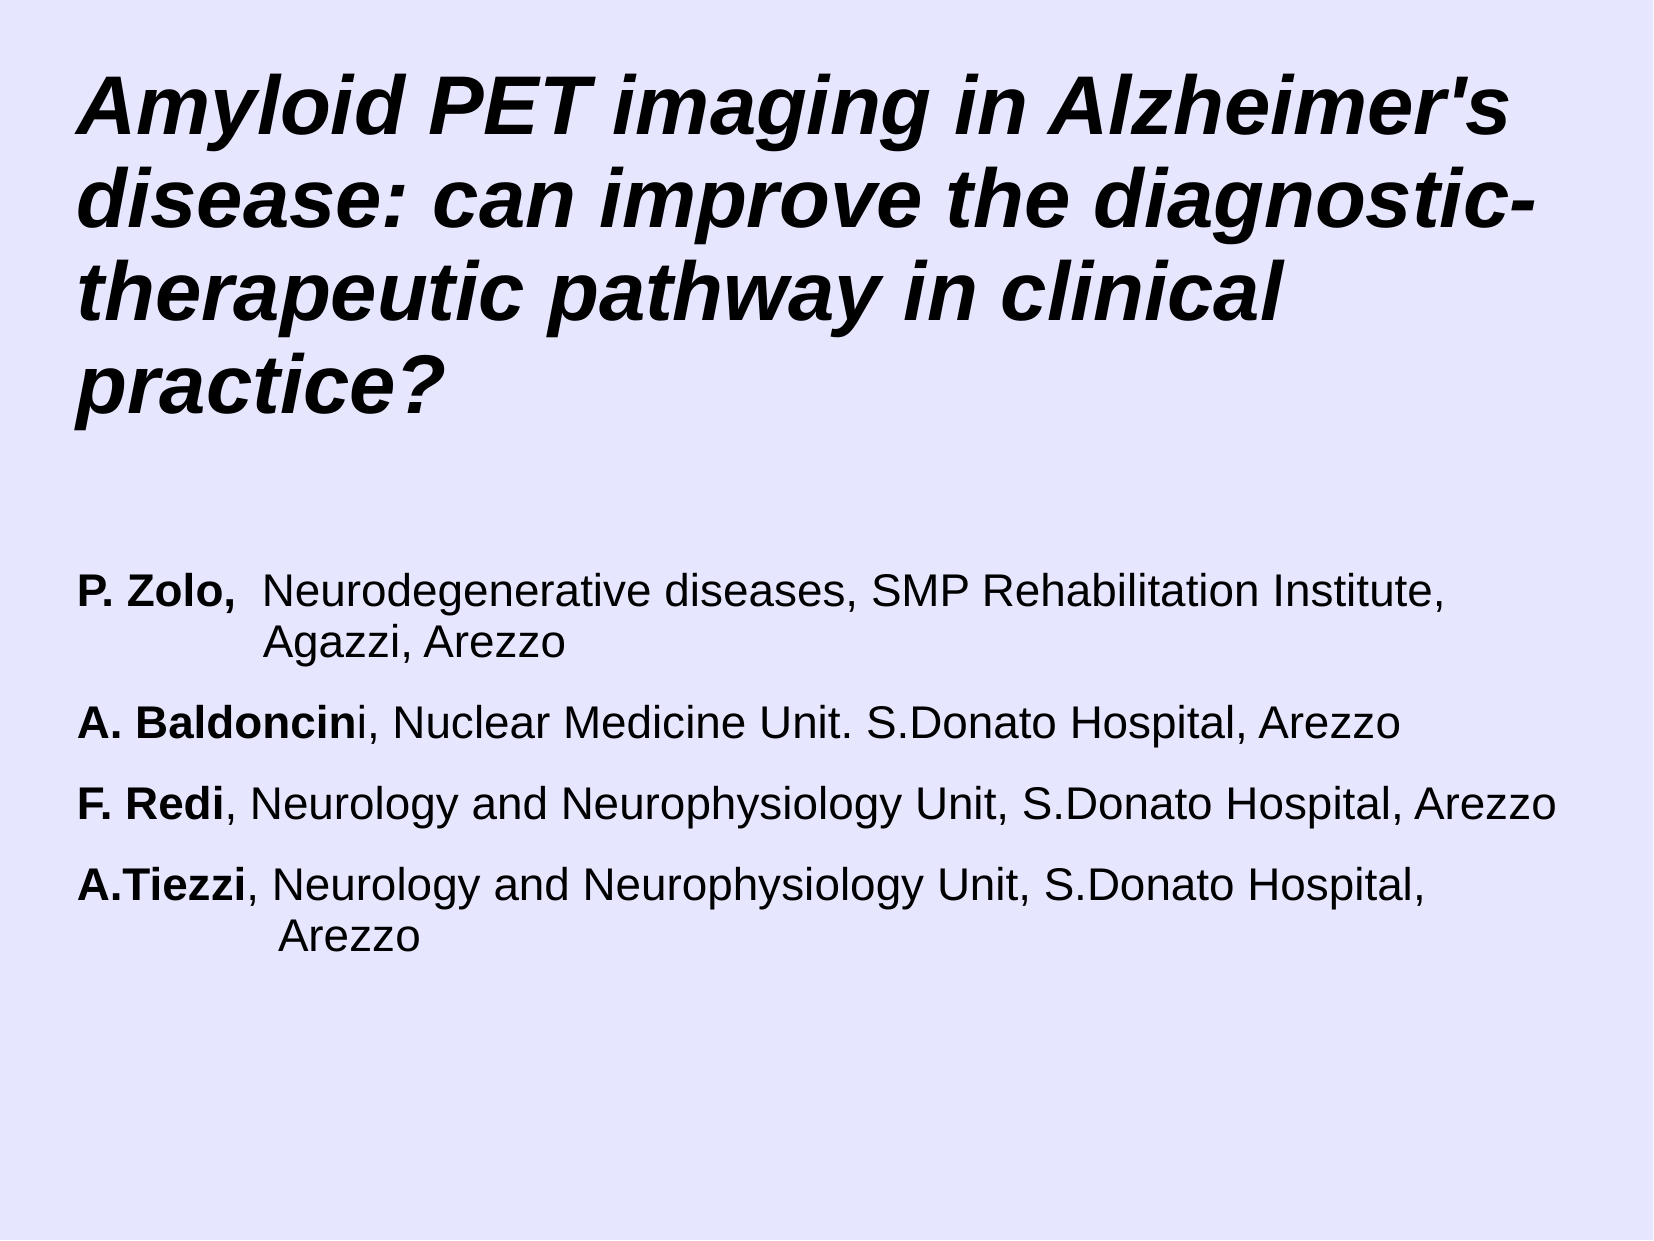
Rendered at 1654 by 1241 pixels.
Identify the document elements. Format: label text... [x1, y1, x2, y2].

list Amyloid PET imaging in Alzheimer's disease: can improve the diagnostic-therapeutic pathway in clinical practice? P. Zolo, Neurodegenerative diseases, SMP Rehabilitation Institute, Agazzi, Arezzo A. Baldoncini, Nuclear Medicine Unit. S.Donato Hospital, Arezzo F. Redi, Neurology and Neurophysiology Unit, S.Donato Hospital, Arezzo A.Tiezzi, Neurology and Neurophysiology Unit, S.Donato Hospital, Arezzo [76, 59, 1565, 1175]
